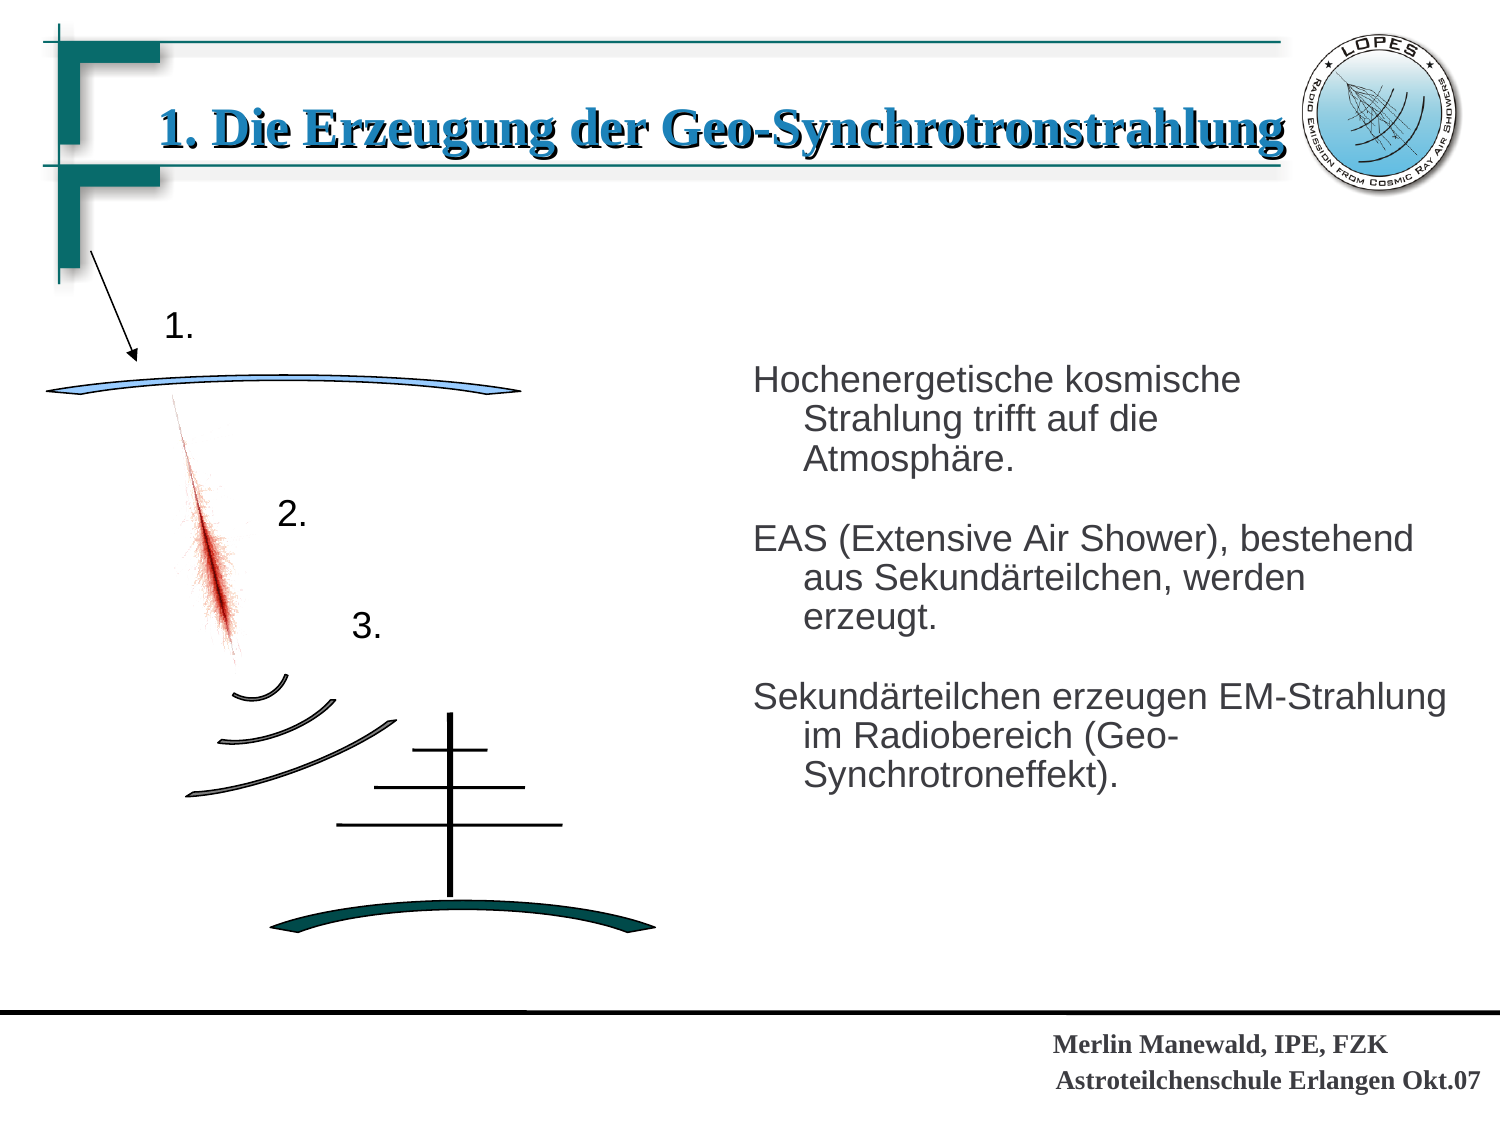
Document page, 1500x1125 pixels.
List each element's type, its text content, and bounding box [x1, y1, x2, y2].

text_box [217, 699, 336, 745]
text_box Hochenergetische kosmische Strahlung trifft auf die Atmosphäre. EAS (Extensive Air Shower), bestehend aus Sekundärteilchen, werden erzeugt. Sekundärteilchen erzeugen EM-Strahlung im Radiobereich (Geo-Synchrotroneffekt). [738, 354, 1463, 945]
text_box [46, 381, 125, 395]
title 1. Die Erzeugung der Geo-Synchrotronstrahlung [29, 37, 1447, 221]
text_box 3. [336, 600, 451, 657]
picture [125, 368, 283, 698]
picture [37, 19, 1463, 300]
text_box [270, 900, 656, 933]
text_box [232, 674, 288, 701]
text_box [283, 375, 521, 395]
picture [269, 687, 283, 698]
text_box 2. [262, 487, 338, 544]
text_box 1. [149, 299, 301, 357]
text_box [185, 720, 397, 797]
